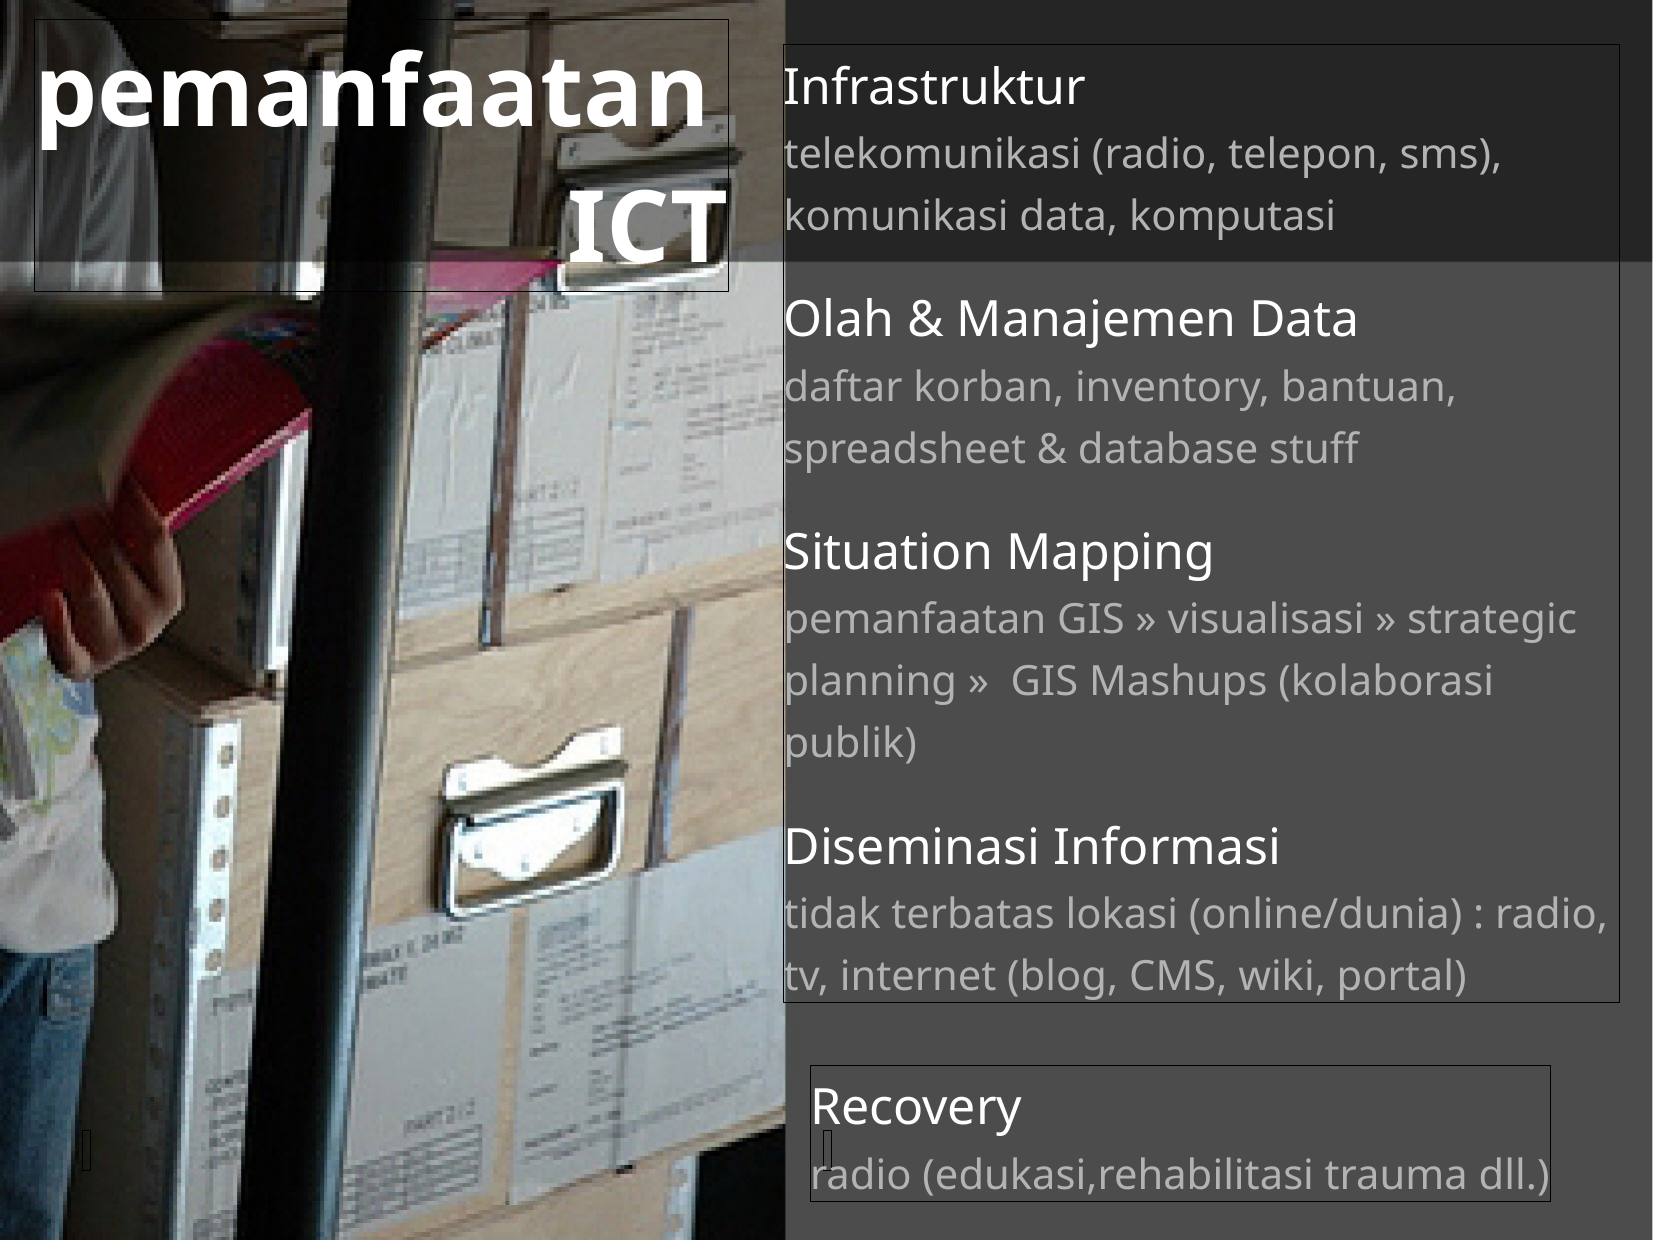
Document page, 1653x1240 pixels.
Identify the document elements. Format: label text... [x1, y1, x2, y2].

picture [0, 0, 1653, 1240]
text_box Infrastruktur telekomunikasi (radio, telepon, sms), komunikasi data, komputasi Olah & Manajemen Data daftar korban, inventory, bantuan, spreadsheet & database stuff Situation Mapping pemanfaatan GIS » visualisasi » strategic planning » GIS Mashups (kolaborasi publik) Diseminasi Informasi tidak terbatas lokasi (online/dunia) : radio, tv, internet (blog, CMS, wiki, portal) [783, 44, 1620, 1003]
text_box pemanfaatan ICT [34, 19, 729, 292]
text_box Recovery radio (edukasi,rehabilitasi trauma dll.) [810, 1065, 1551, 1202]
